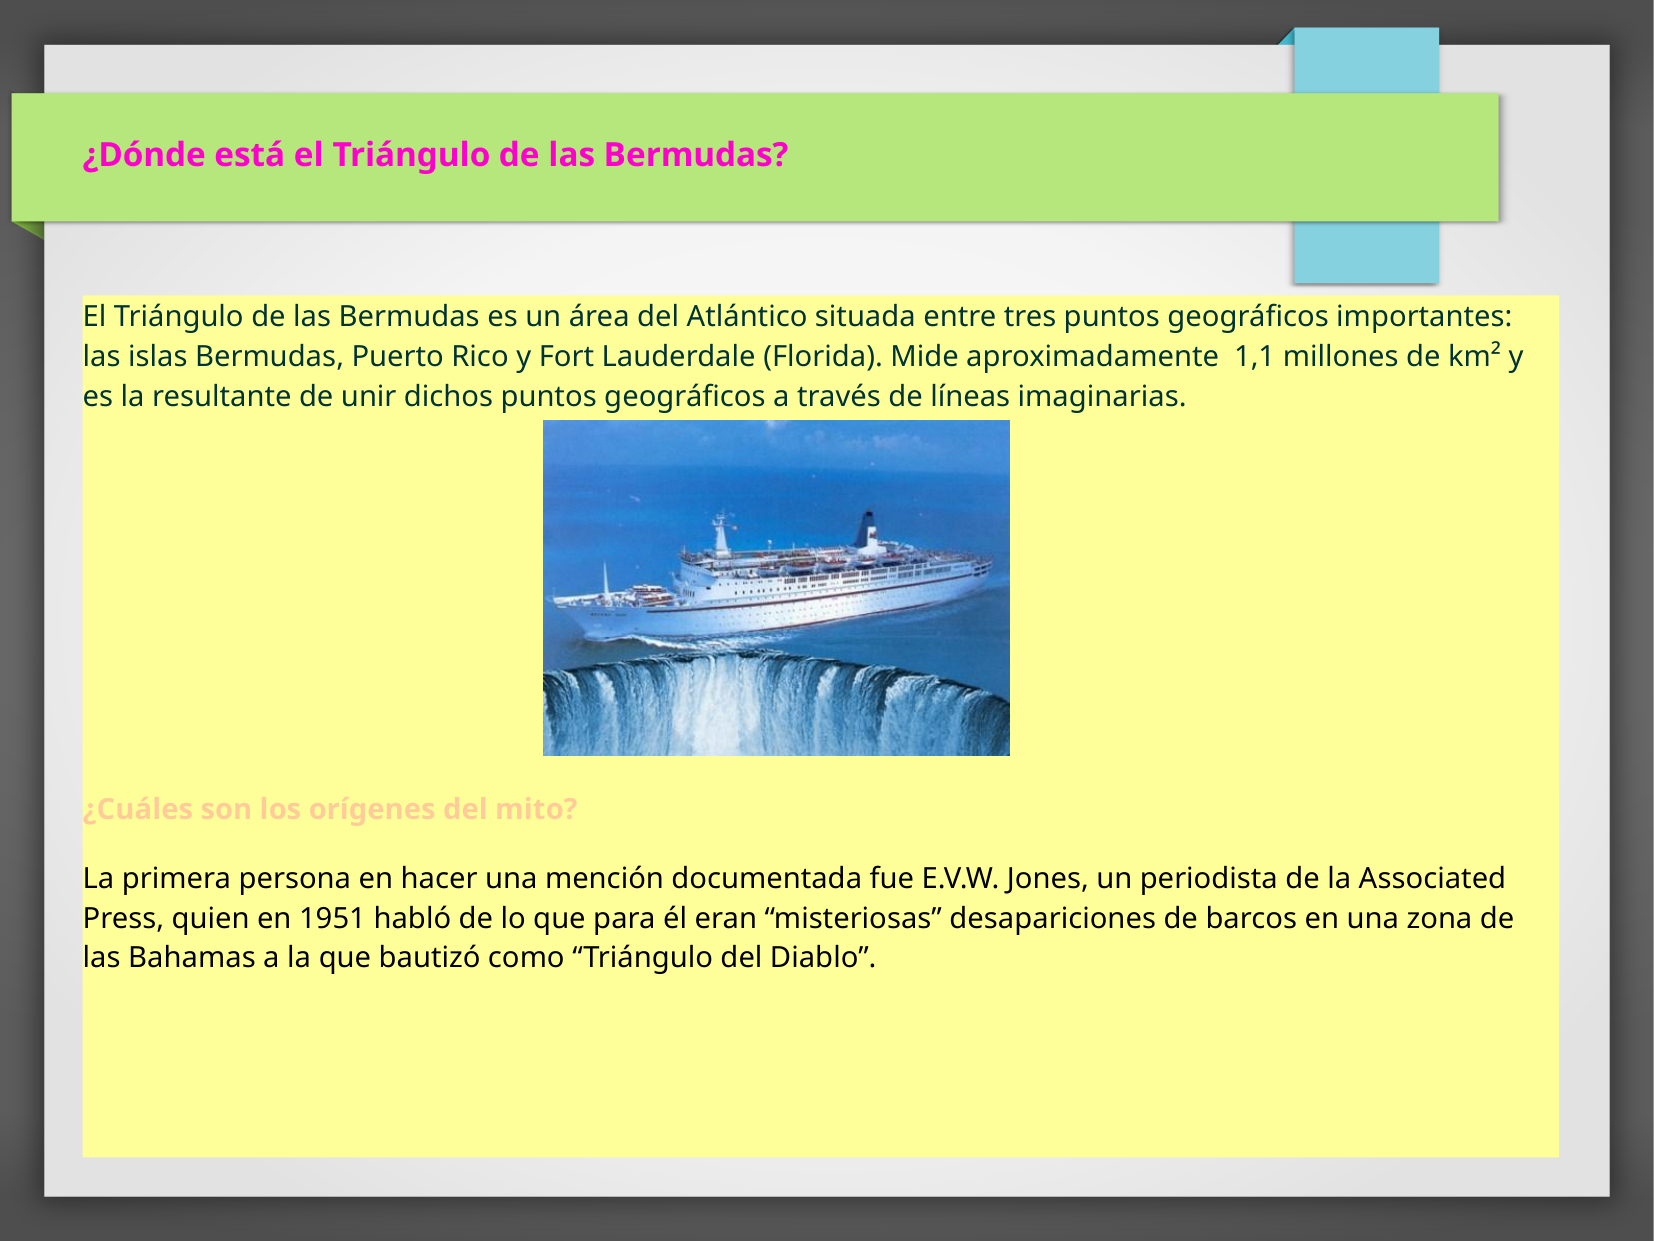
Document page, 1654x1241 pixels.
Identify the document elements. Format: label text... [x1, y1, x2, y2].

list El Triángulo de las Bermudas es un área del Atlántico situada entre tres puntos geográficos importantes: las islas Bermudas, Puerto Rico y Fort Lauderdale (Florida). Mide aproximadamente 1,1 millones de km² y es la resultante de unir dichos puntos geográficos a través de líneas imaginarias. ¿Cuáles son los orígenes del mito? La primera persona en hacer una mención documentada fue E.V.W. Jones, un periodista de la Associated Press, quien en 1951 habló de lo que para él eran “misteriosas” desapariciones de barcos en una zona de las Bahamas a la que bautizó como “Triángulo del Diablo”. [82, 295, 1560, 1158]
title ¿Dónde está el Triángulo de las Bermudas? [82, 94, 1264, 213]
picture [0, 0, 1654, 1241]
